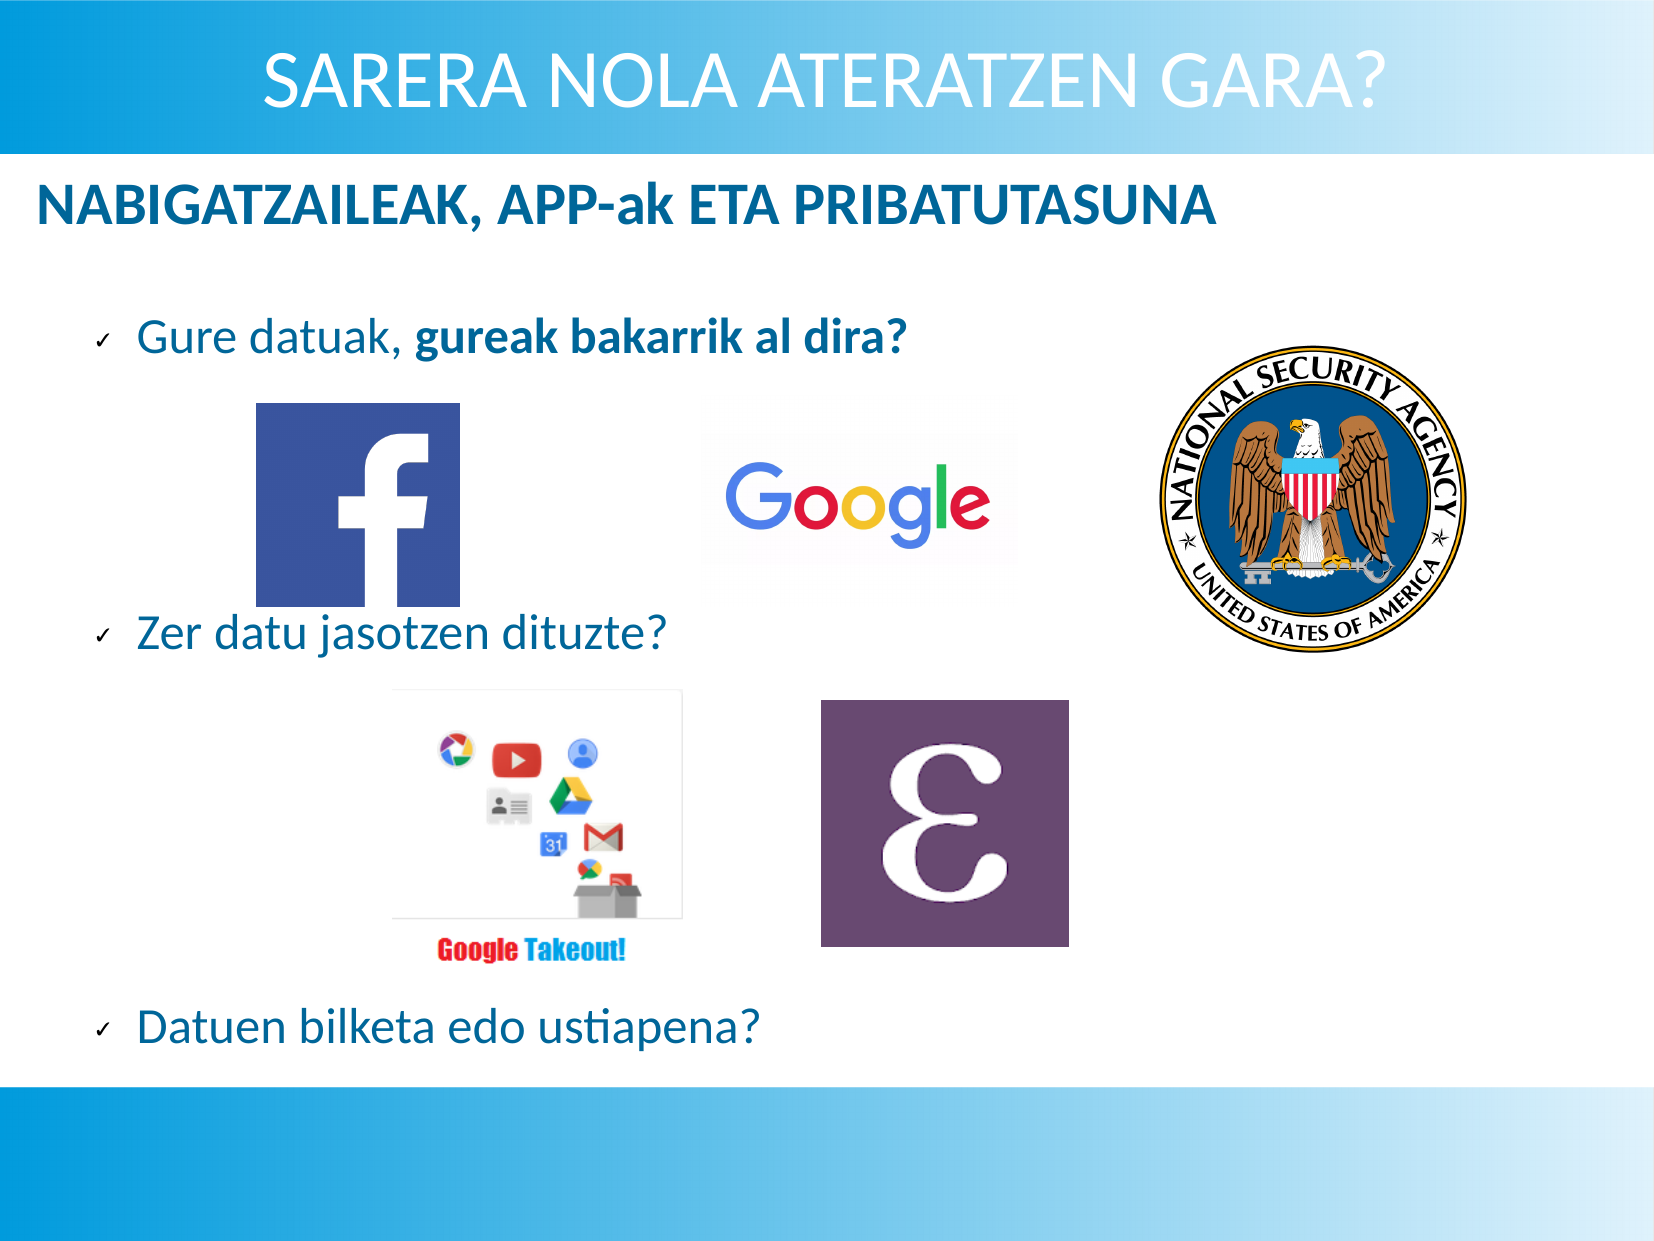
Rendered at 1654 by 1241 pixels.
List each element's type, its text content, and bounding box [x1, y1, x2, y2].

picture [701, 395, 1018, 607]
text_box NABIGATZAILEAK, APP-ak ETA PRIBATUTASUNA [21, 171, 1654, 260]
picture [141, 0, 1654, 154]
picture [392, 689, 683, 985]
picture [821, 700, 1069, 947]
title SARERA NOLA ATERATZEN GARA? [82, 38, 1571, 136]
picture [0, 1086, 1654, 1241]
list Gure datuak, gureak bakarrik al dira? Zer datu jasotzen dituzte? Datuen bilketa edo ustiapena? [82, 290, 1571, 1060]
picture [256, 403, 460, 607]
picture [1159, 345, 1467, 654]
